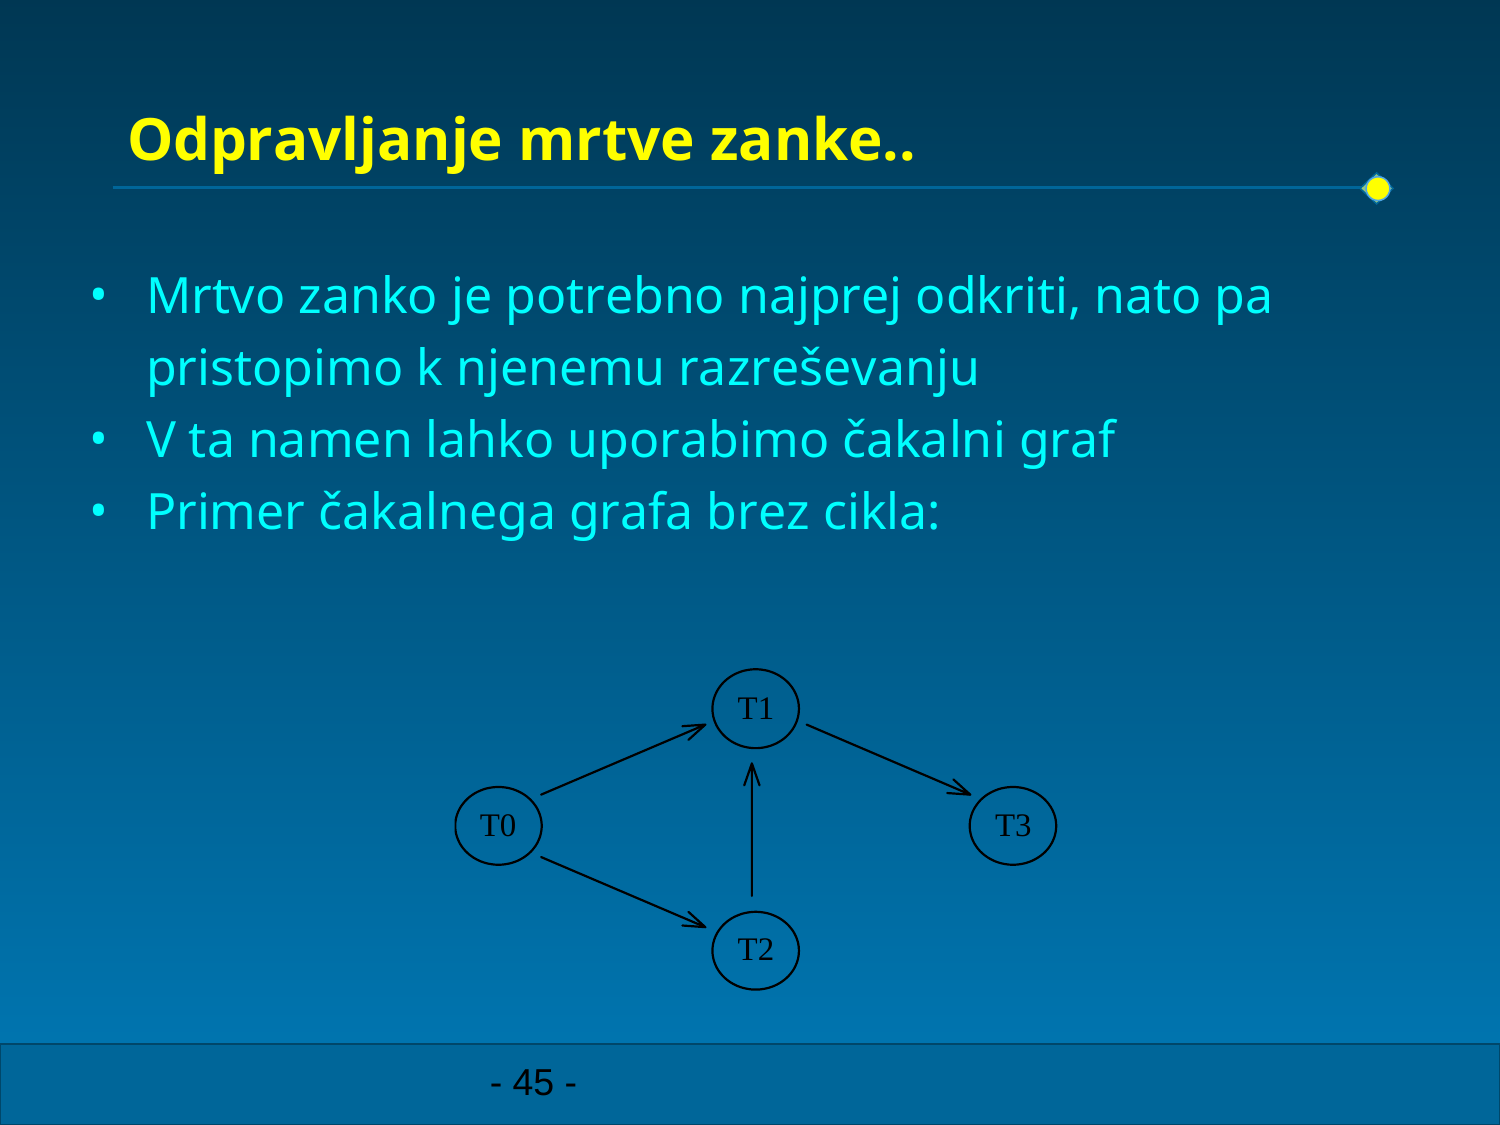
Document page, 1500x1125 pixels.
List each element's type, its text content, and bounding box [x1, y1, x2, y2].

chart [454, 668, 1058, 991]
list Mrtvo zanko je potrebno najprej odkriti, nato pa pristopimo k njenemu razreševanju V ta namen lahko uporabimo čakalni graf Primer čakalnega grafa brez cikla: [75, 243, 1500, 691]
title Odpravljanje mrtve zanke.. [112, 94, 1388, 181]
